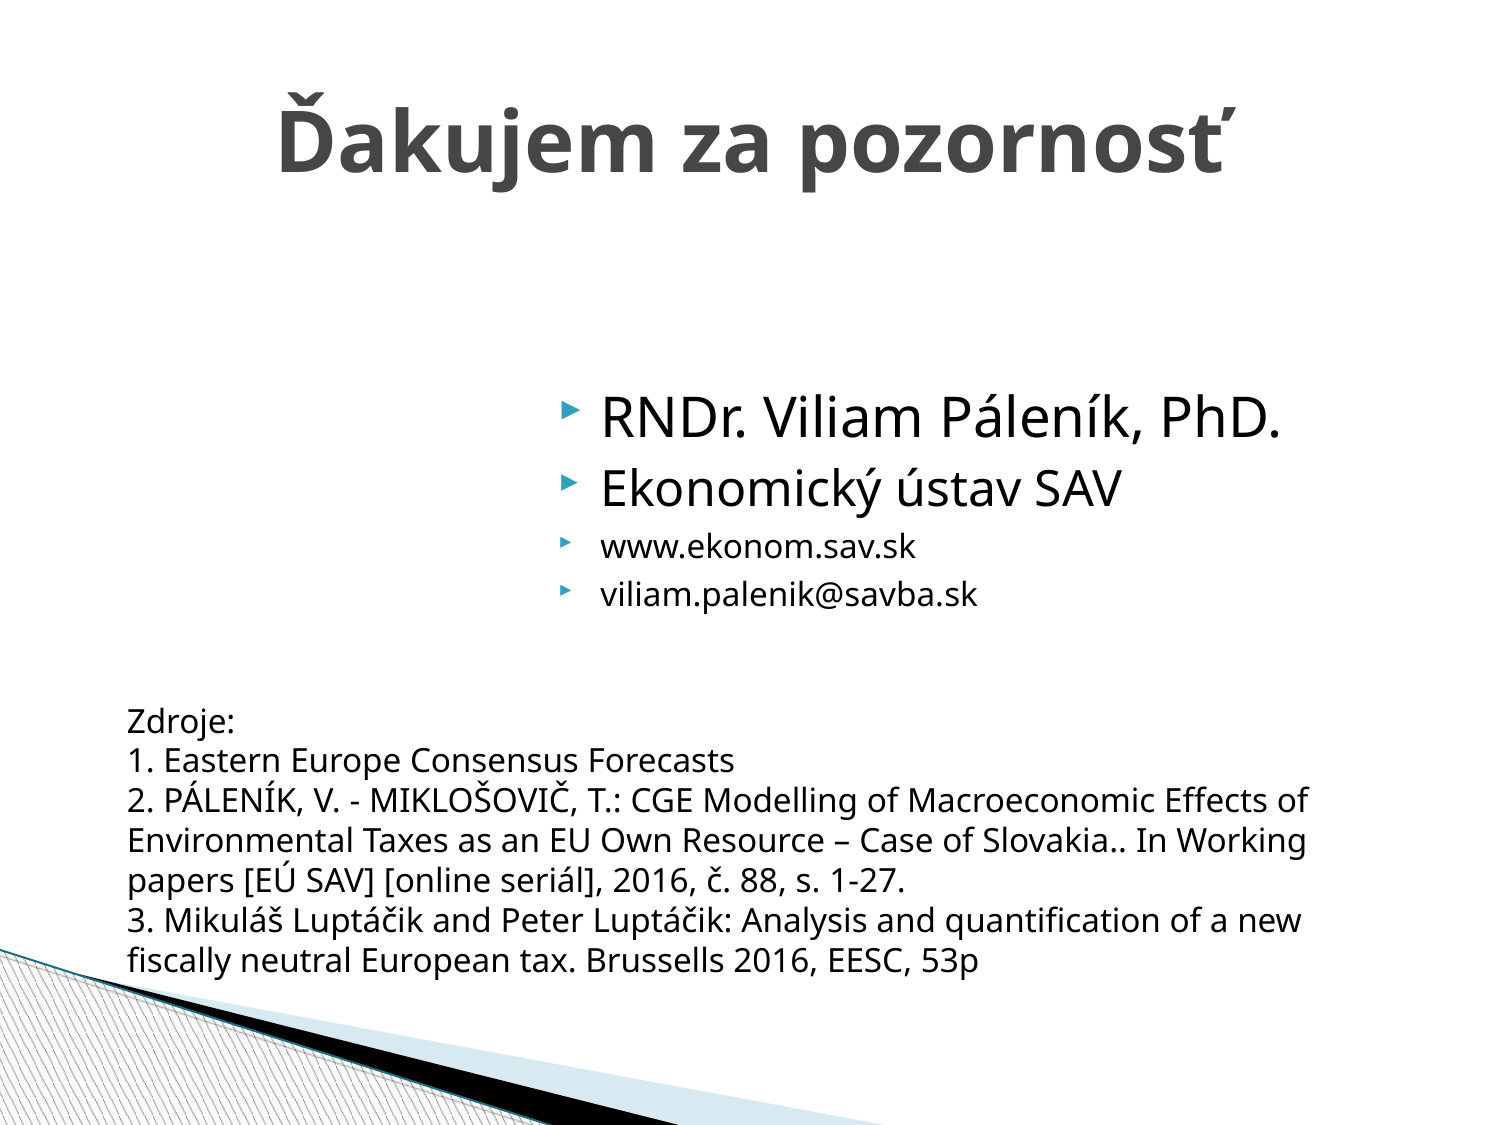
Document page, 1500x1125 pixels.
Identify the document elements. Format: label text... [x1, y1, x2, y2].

title Ďakujem za pozornosť [75, 45, 1425, 233]
list RNDr. Viliam Páleník, PhD. Ekonomický ústav SAV www.ekonom.sav.sk viliam.palenik@savba.sk [525, 373, 1425, 717]
text_box Zdroje: 1. Eastern Europe Consensus Forecasts 2. PÁLENÍK, V. - MIKLOŠOVIČ, T.: CGE Modelling of Macroeconomic Effects of Environmental Taxes as an EU Own Resource – Case of Slovakia.. In Working papers [EÚ SAV] [online seriál], 2016, č. 88, s. 1-27. 3. Mikuláš Luptáčik and Peter Luptáčik: Analysis and quantification of a new fiscally neutral European tax. Brussells 2016, EESC, 53p [112, 692, 1424, 987]
picture [0, 952, 543, 1125]
